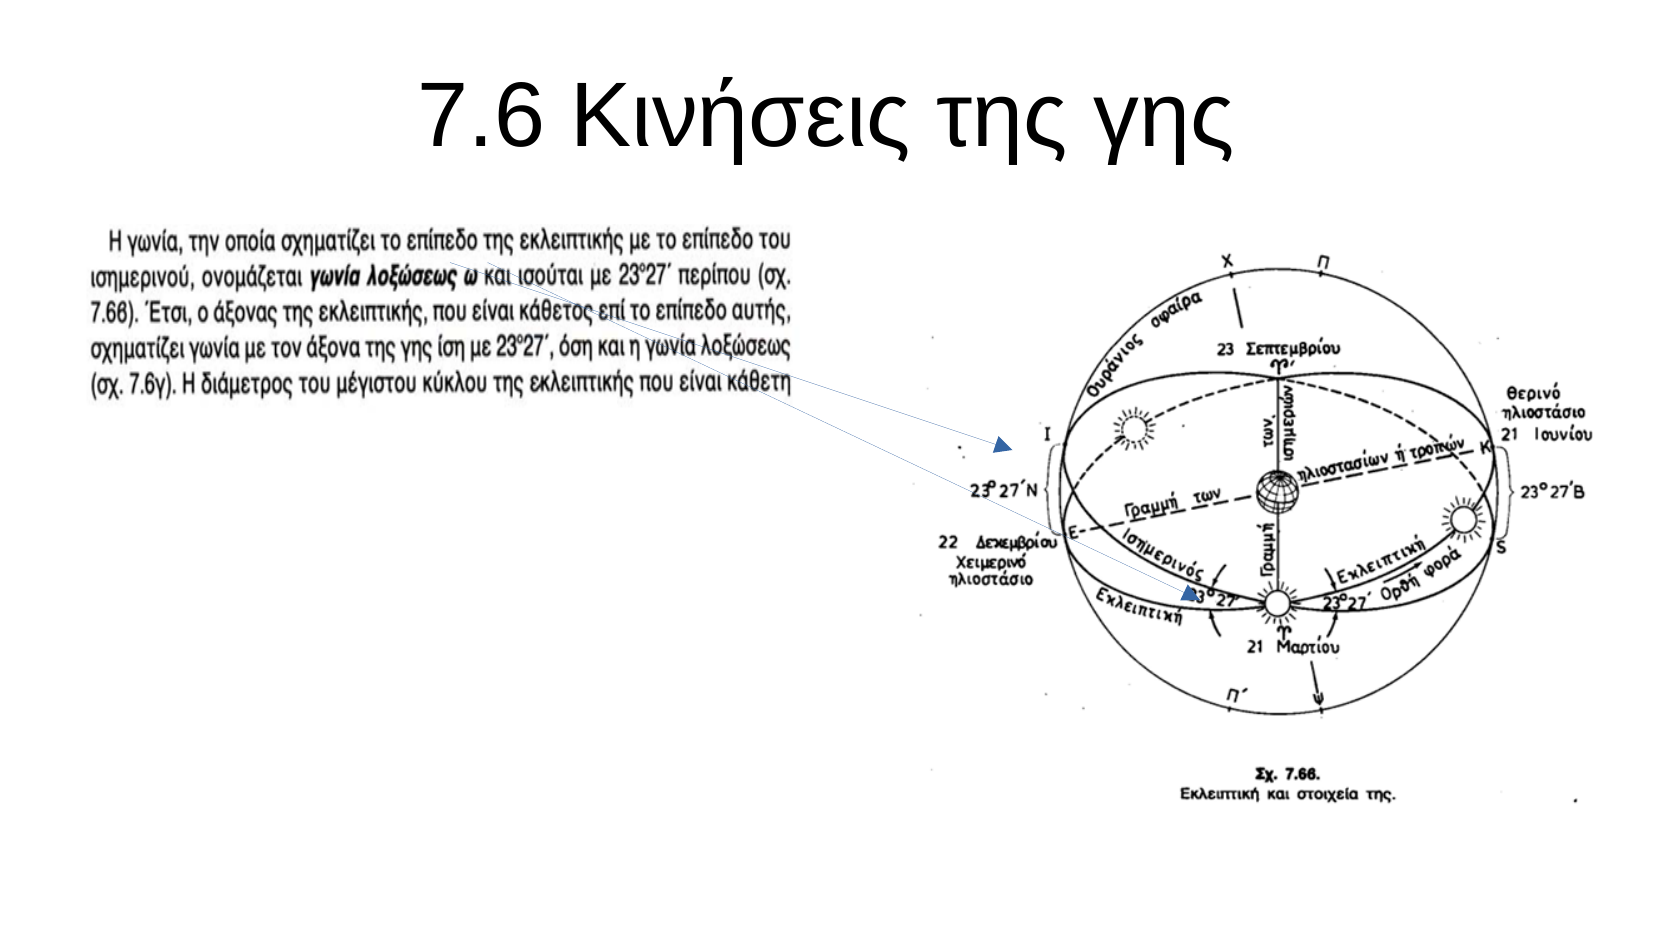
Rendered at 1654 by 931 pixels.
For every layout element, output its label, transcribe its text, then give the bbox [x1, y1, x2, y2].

picture [593, 311, 809, 413]
picture [82, 224, 809, 413]
picture [886, 224, 1613, 807]
title 7.6 Κινήσεις της γης [82, 37, 1571, 193]
